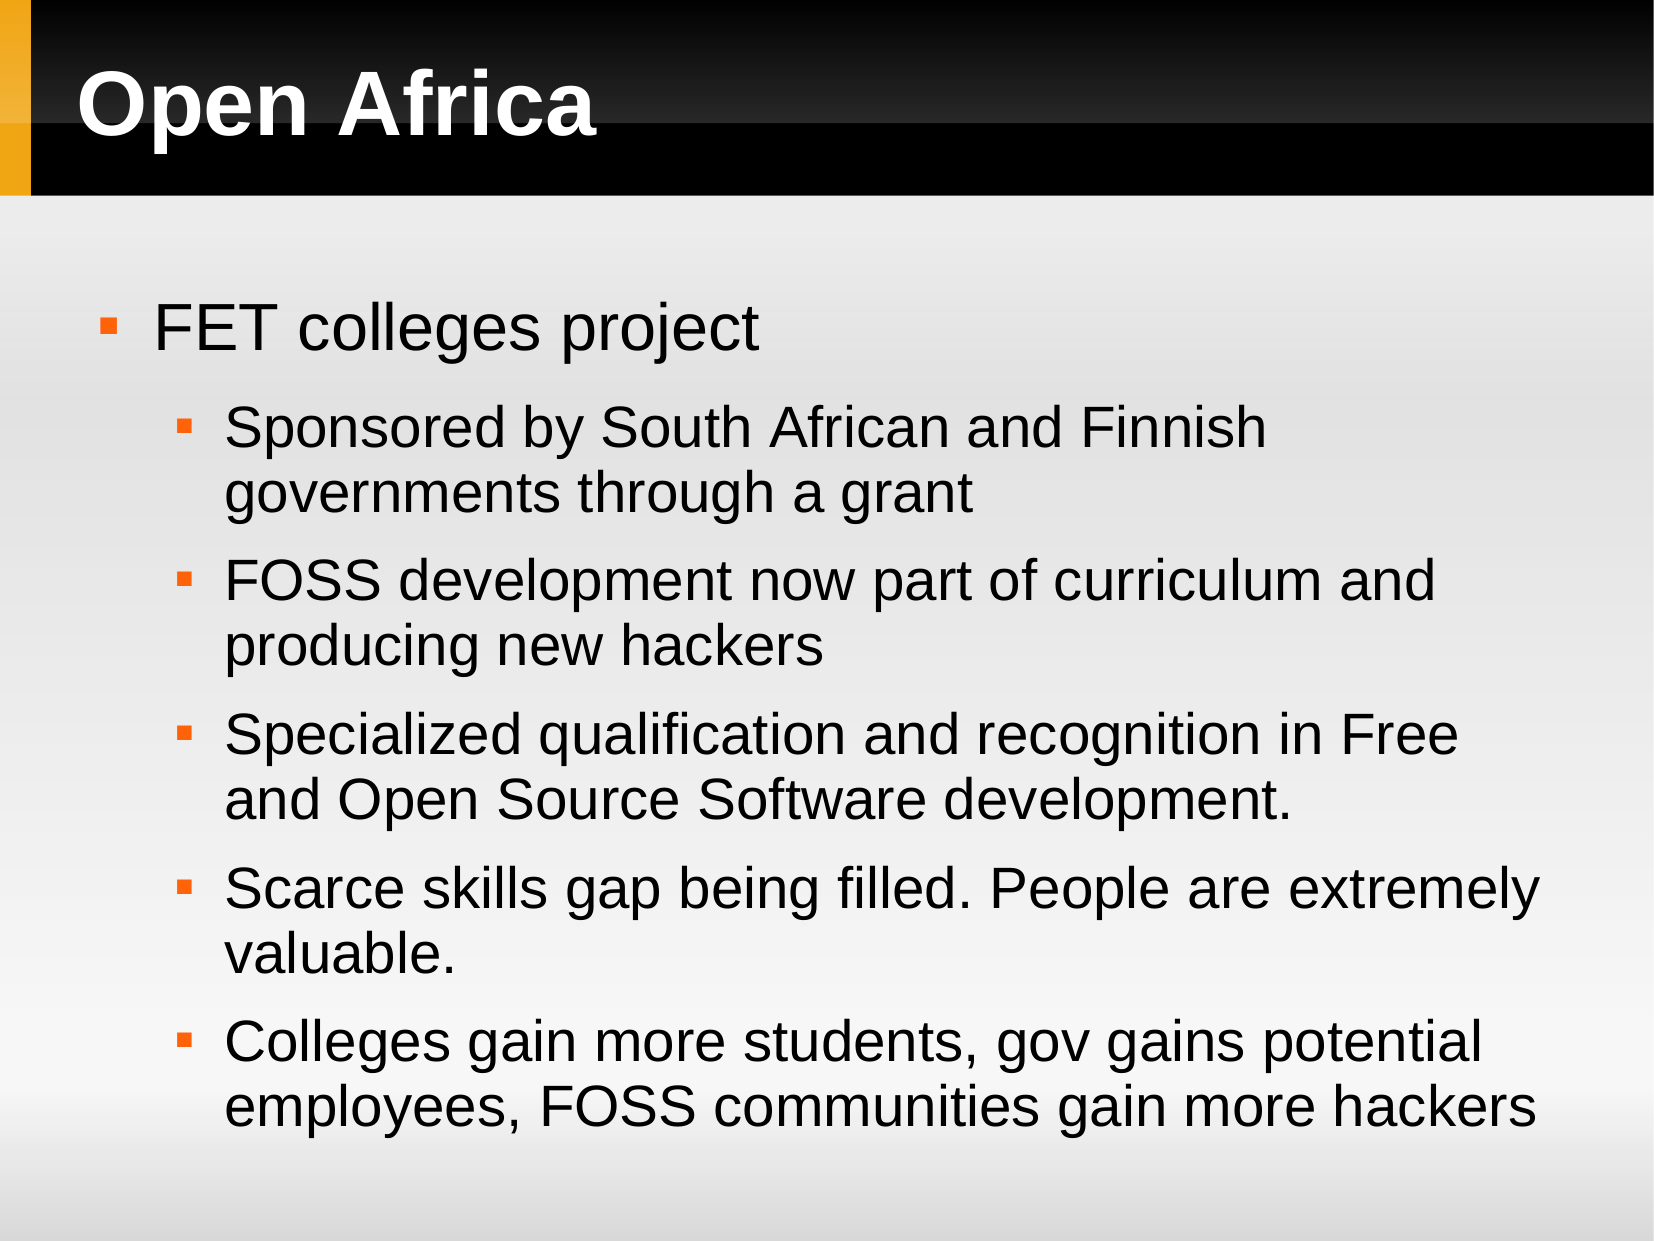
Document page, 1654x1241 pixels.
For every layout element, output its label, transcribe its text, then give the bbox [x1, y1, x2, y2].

list FET colleges project Sponsored by South African and Finnish governments through a grant FOSS development now part of curriculum and producing new hackers Specialized qualification and recognition in Free and Open Source Software development. Scarce skills gap being filled. People are extremely valuable. Colleges gain more students, gov gains potential employees, FOSS communities gain more hackers [82, 290, 1571, 1140]
picture [0, 0, 1654, 1241]
title Open Africa [76, 0, 1565, 208]
